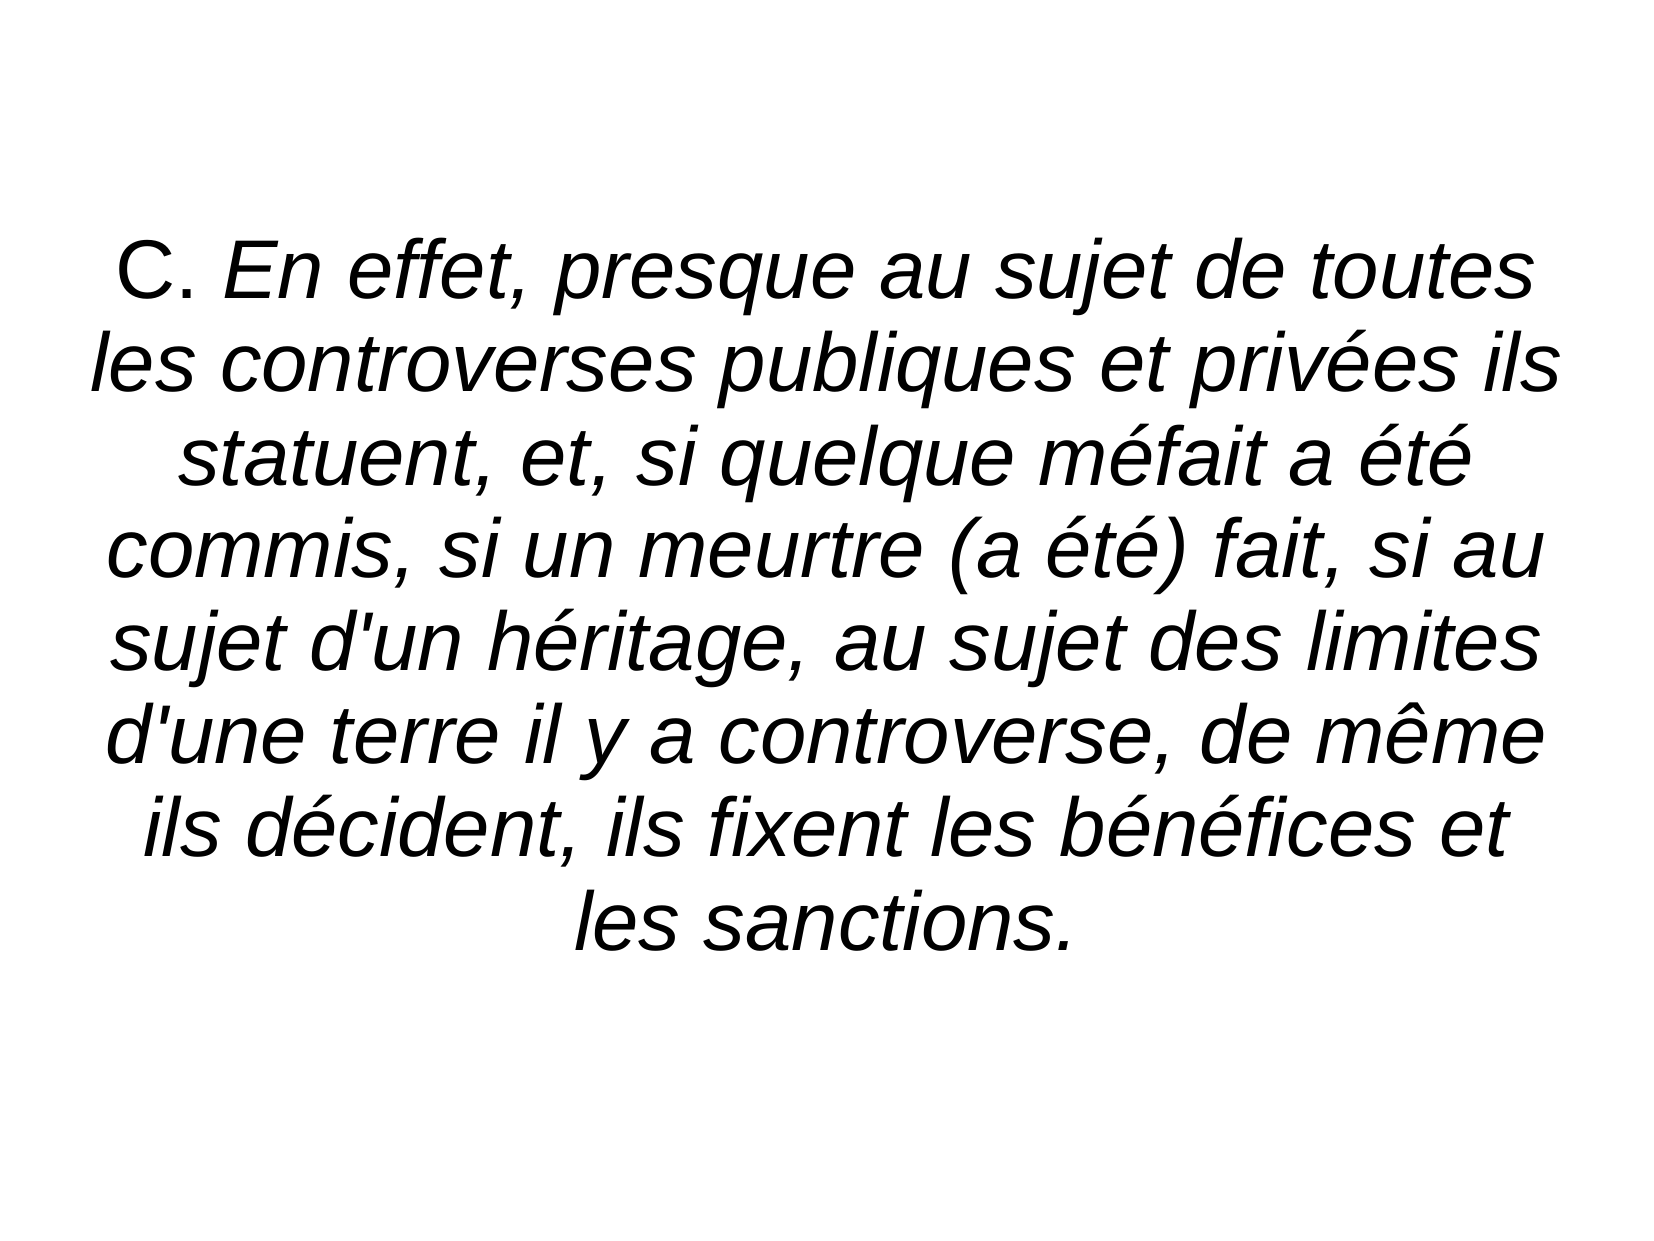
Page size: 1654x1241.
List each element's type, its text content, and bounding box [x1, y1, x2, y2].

subtitle C. En effet, presque au sujet de toutes les controverses publiques et privées ils statuent, et, si quelque méfait a été commis, si un meurtre (a été) fait, si au sujet d'un héritage, au sujet des limites d'une terre il y a controverse, de même ils décident, ils fixent les bénéfices et les sanctions. [82, 82, 1571, 1109]
